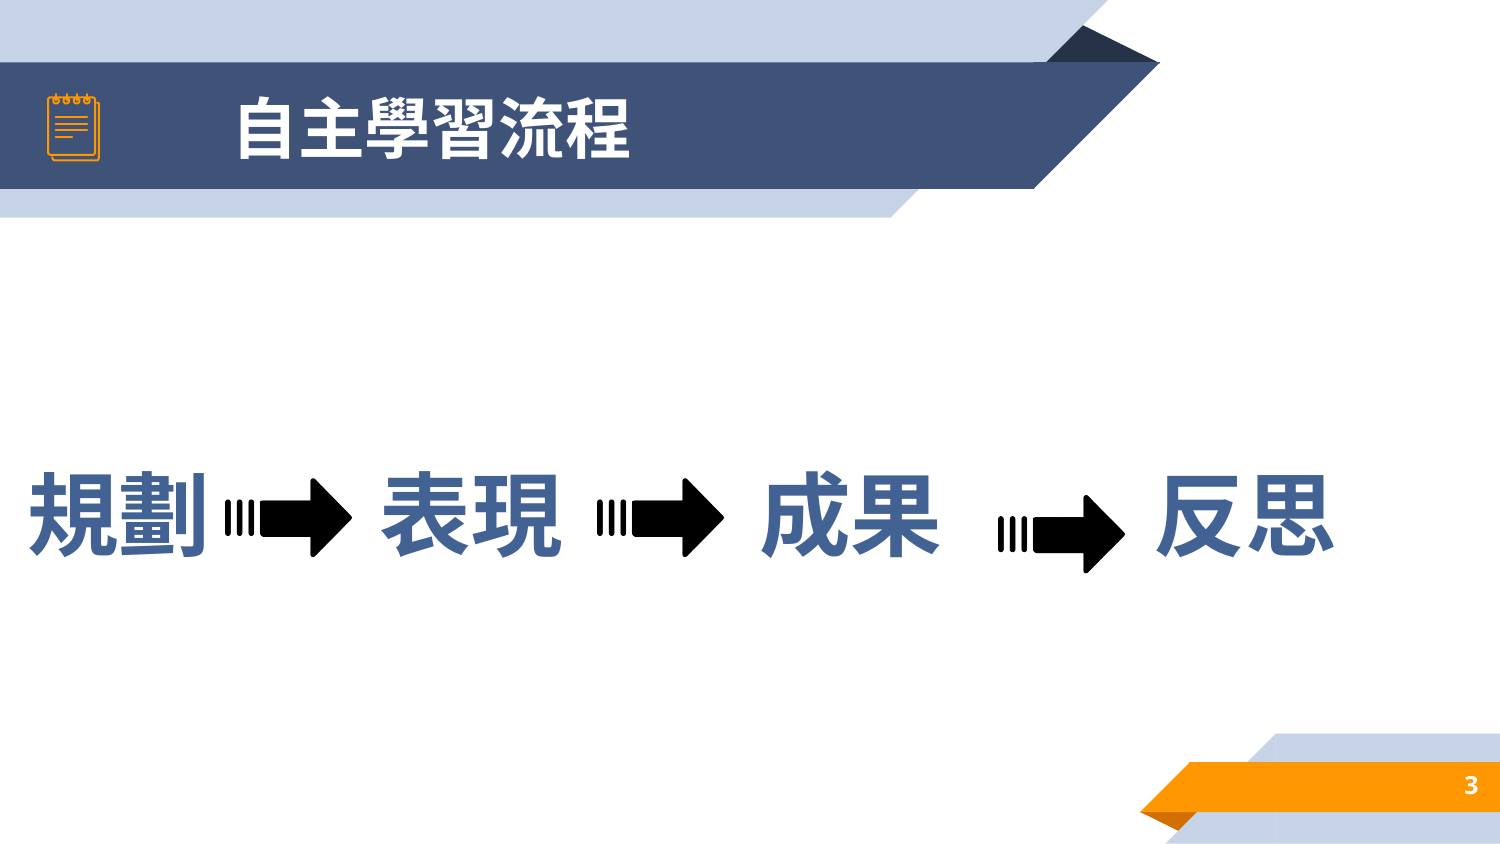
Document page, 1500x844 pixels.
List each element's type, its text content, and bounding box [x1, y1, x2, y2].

picture [998, 471, 1125, 597]
text_box 表現 [364, 442, 587, 579]
title 自主學習流程 [133, 64, 997, 190]
text_box 成果 [744, 442, 966, 579]
text_box 反思 [1138, 442, 1361, 579]
list 規劃 [12, 442, 234, 579]
picture [225, 454, 352, 581]
slide_number <編號> [1249, 760, 1494, 813]
picture [597, 454, 724, 581]
